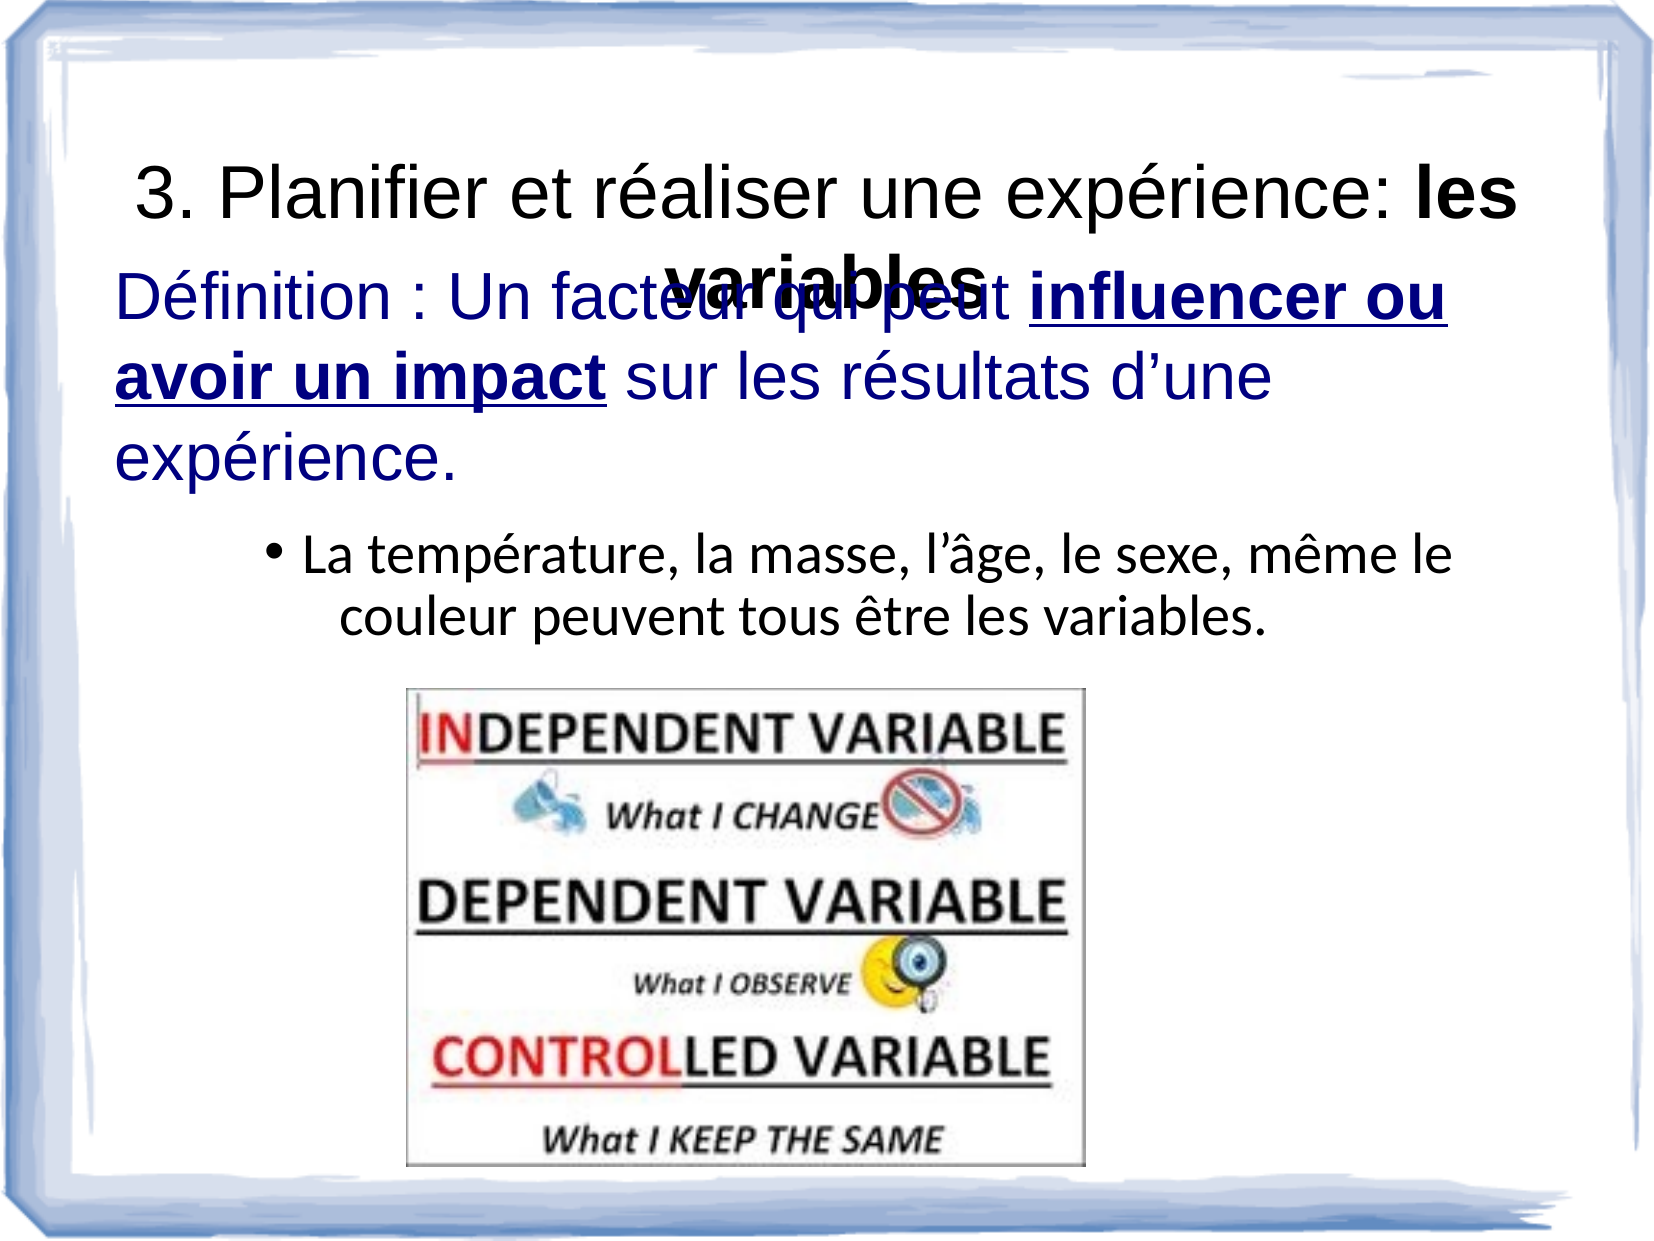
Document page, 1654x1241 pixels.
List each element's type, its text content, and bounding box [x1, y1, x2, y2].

list Définition : Un facteur qui peut influencer ou avoir un impact sur les résultats d’une expérience. La température, la masse, l’âge, le sexe, même le couleur peuvent tous être les variables. [114, 253, 1529, 1126]
title 3. Planifier et réaliser une expérience: les variables [82, 144, 1571, 352]
picture [406, 689, 1086, 1167]
